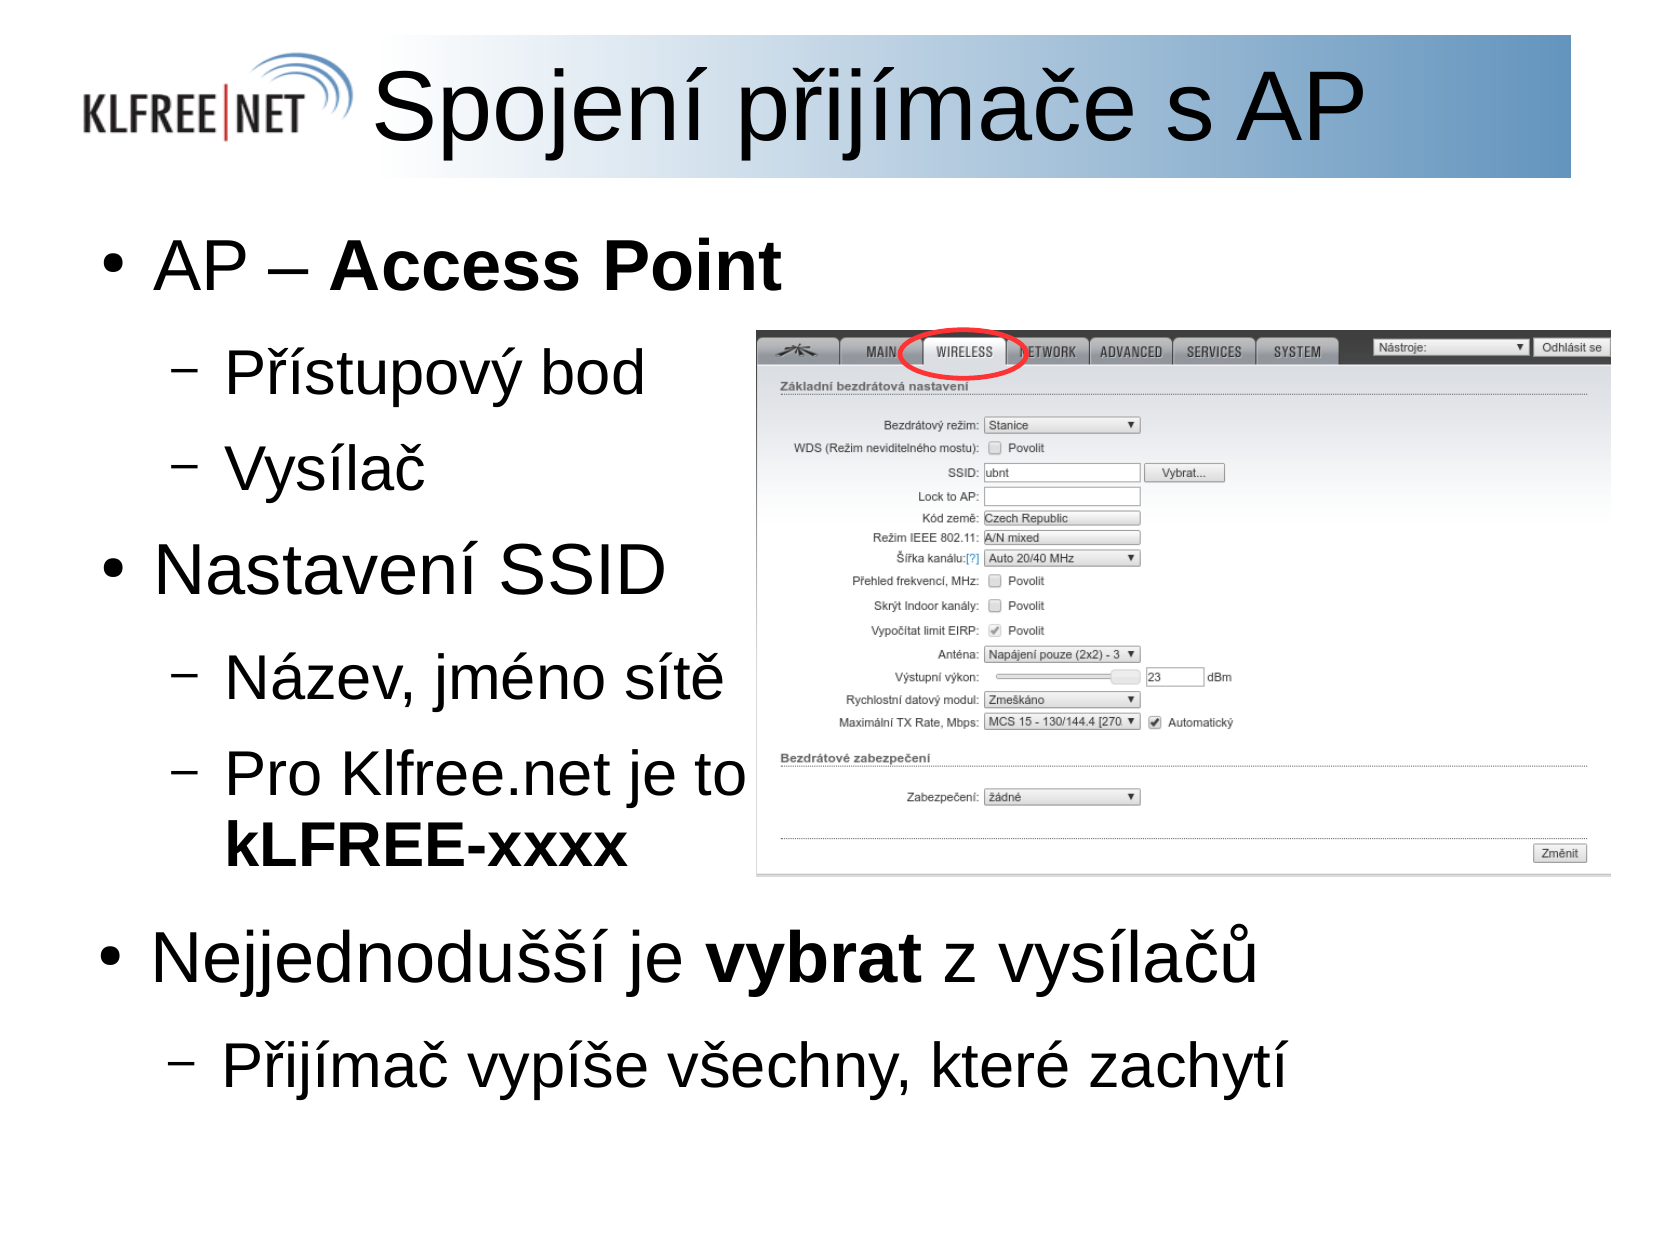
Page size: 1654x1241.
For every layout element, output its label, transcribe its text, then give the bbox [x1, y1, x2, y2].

title Spojení přijímače s AP [371, 47, 1560, 166]
picture [59, 11, 372, 201]
list AP – Access Point Přístupový bod Vysílač Nastavení SSID Název, jméno sítě Pro Klfree.net je to kLFREE-xxxx [82, 224, 809, 882]
list Nejjednodušší je vybrat z vysílačů Přijímač vypíše všechny, které zachytí [79, 917, 1602, 1141]
picture [756, 330, 1611, 877]
picture [903, 333, 1023, 375]
